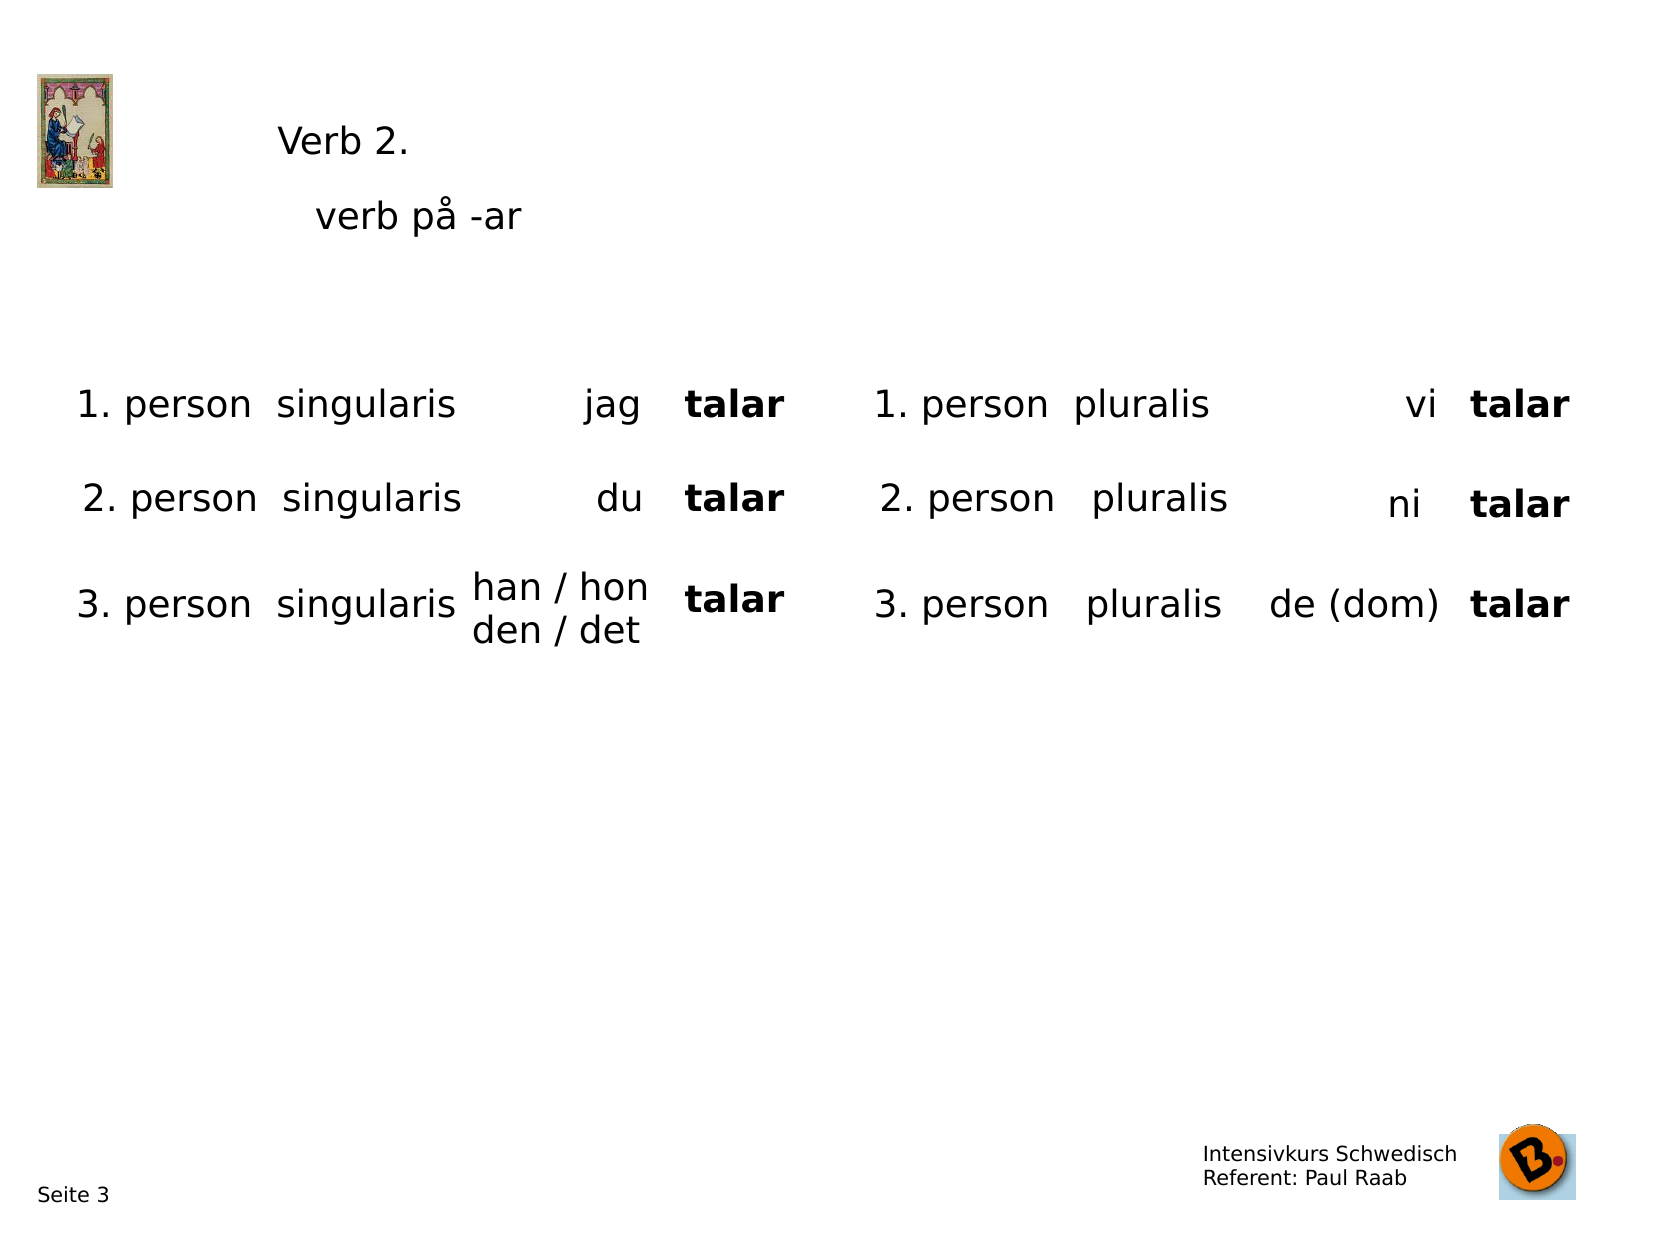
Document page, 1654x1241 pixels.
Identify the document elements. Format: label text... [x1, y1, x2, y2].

text_box ni [1372, 475, 1455, 534]
text_box du [581, 469, 669, 528]
text_box vi [1390, 375, 1455, 434]
text_box 3. person pluralis [858, 575, 1254, 635]
text_box talar [1455, 375, 1597, 434]
text_box Verb 2. [262, 112, 1163, 171]
picture [37, 74, 113, 188]
text_box han / hon den / det [457, 558, 713, 660]
text_box verb på -ar [300, 187, 601, 246]
text_box 3. person singularis [61, 575, 457, 635]
text_box talar [1455, 475, 1597, 534]
text_box talar [669, 469, 812, 528]
picture [1499, 1124, 1576, 1200]
text_box jag [569, 375, 662, 434]
text_box 2. person singularis [67, 469, 480, 528]
text_box talar [1455, 575, 1597, 635]
text_box talar [669, 375, 812, 434]
text_box 1. person pluralis [858, 375, 1272, 434]
text_box 2. person pluralis [864, 469, 1278, 528]
text_box 1. person singularis [61, 375, 474, 434]
text_box talar [669, 569, 812, 629]
text_box de (dom) [1254, 575, 1455, 635]
